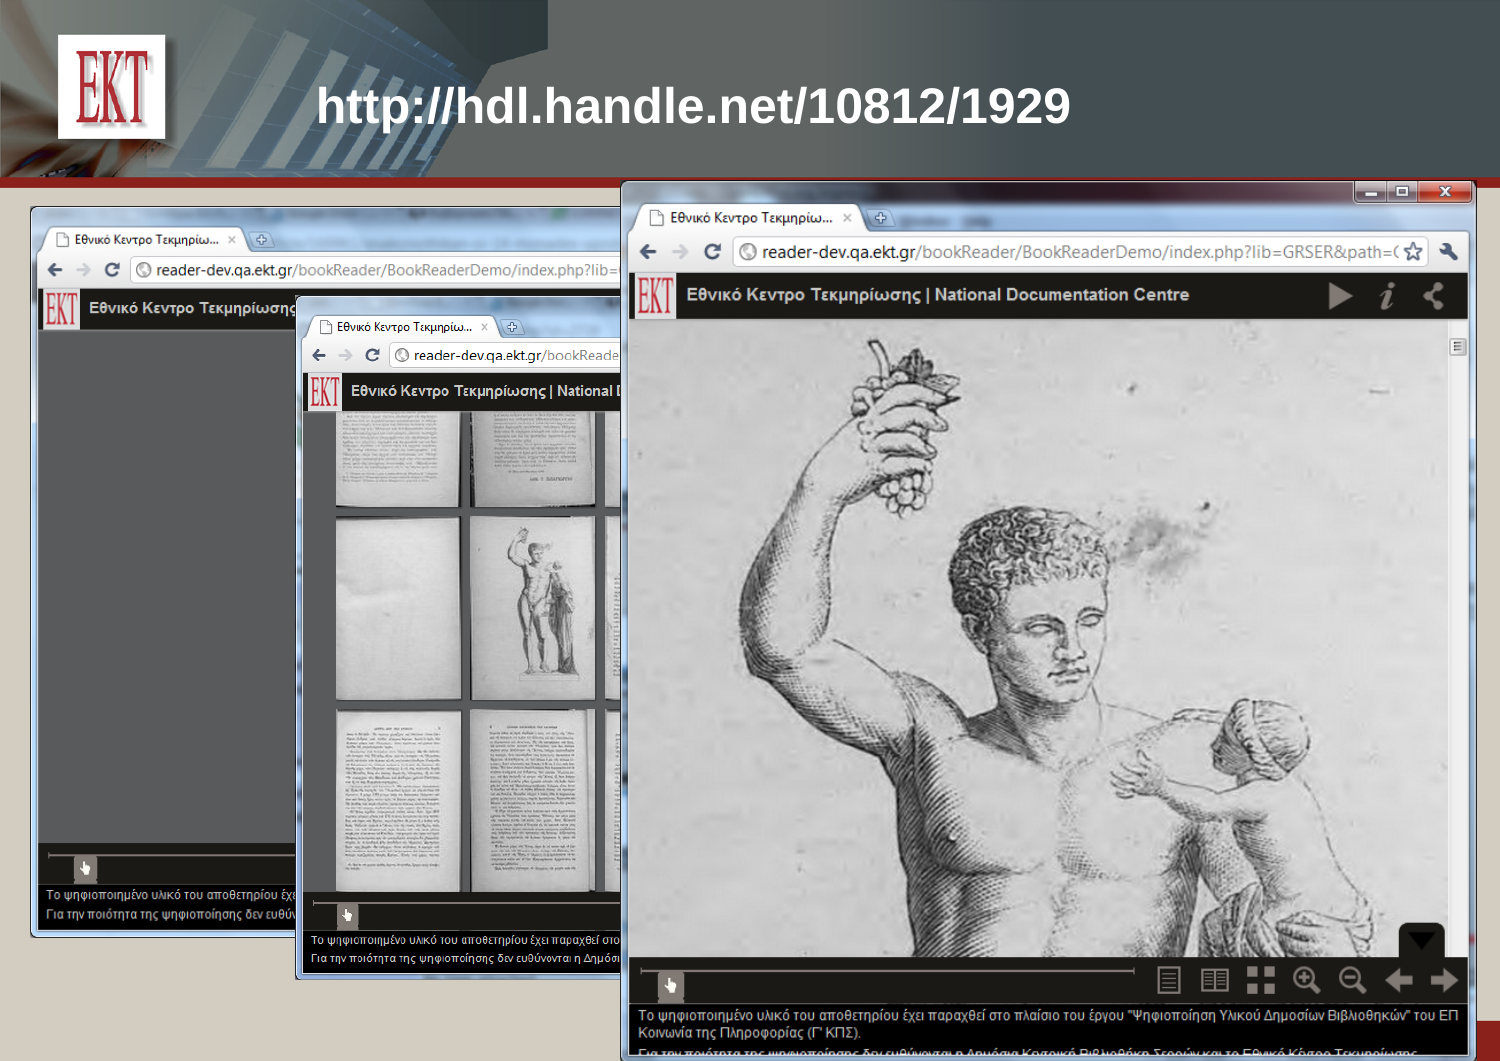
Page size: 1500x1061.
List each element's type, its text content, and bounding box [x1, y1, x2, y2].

title http://hdl.handle.net/10812/1929 [301, 42, 1426, 165]
picture [0, 0, 1500, 1061]
